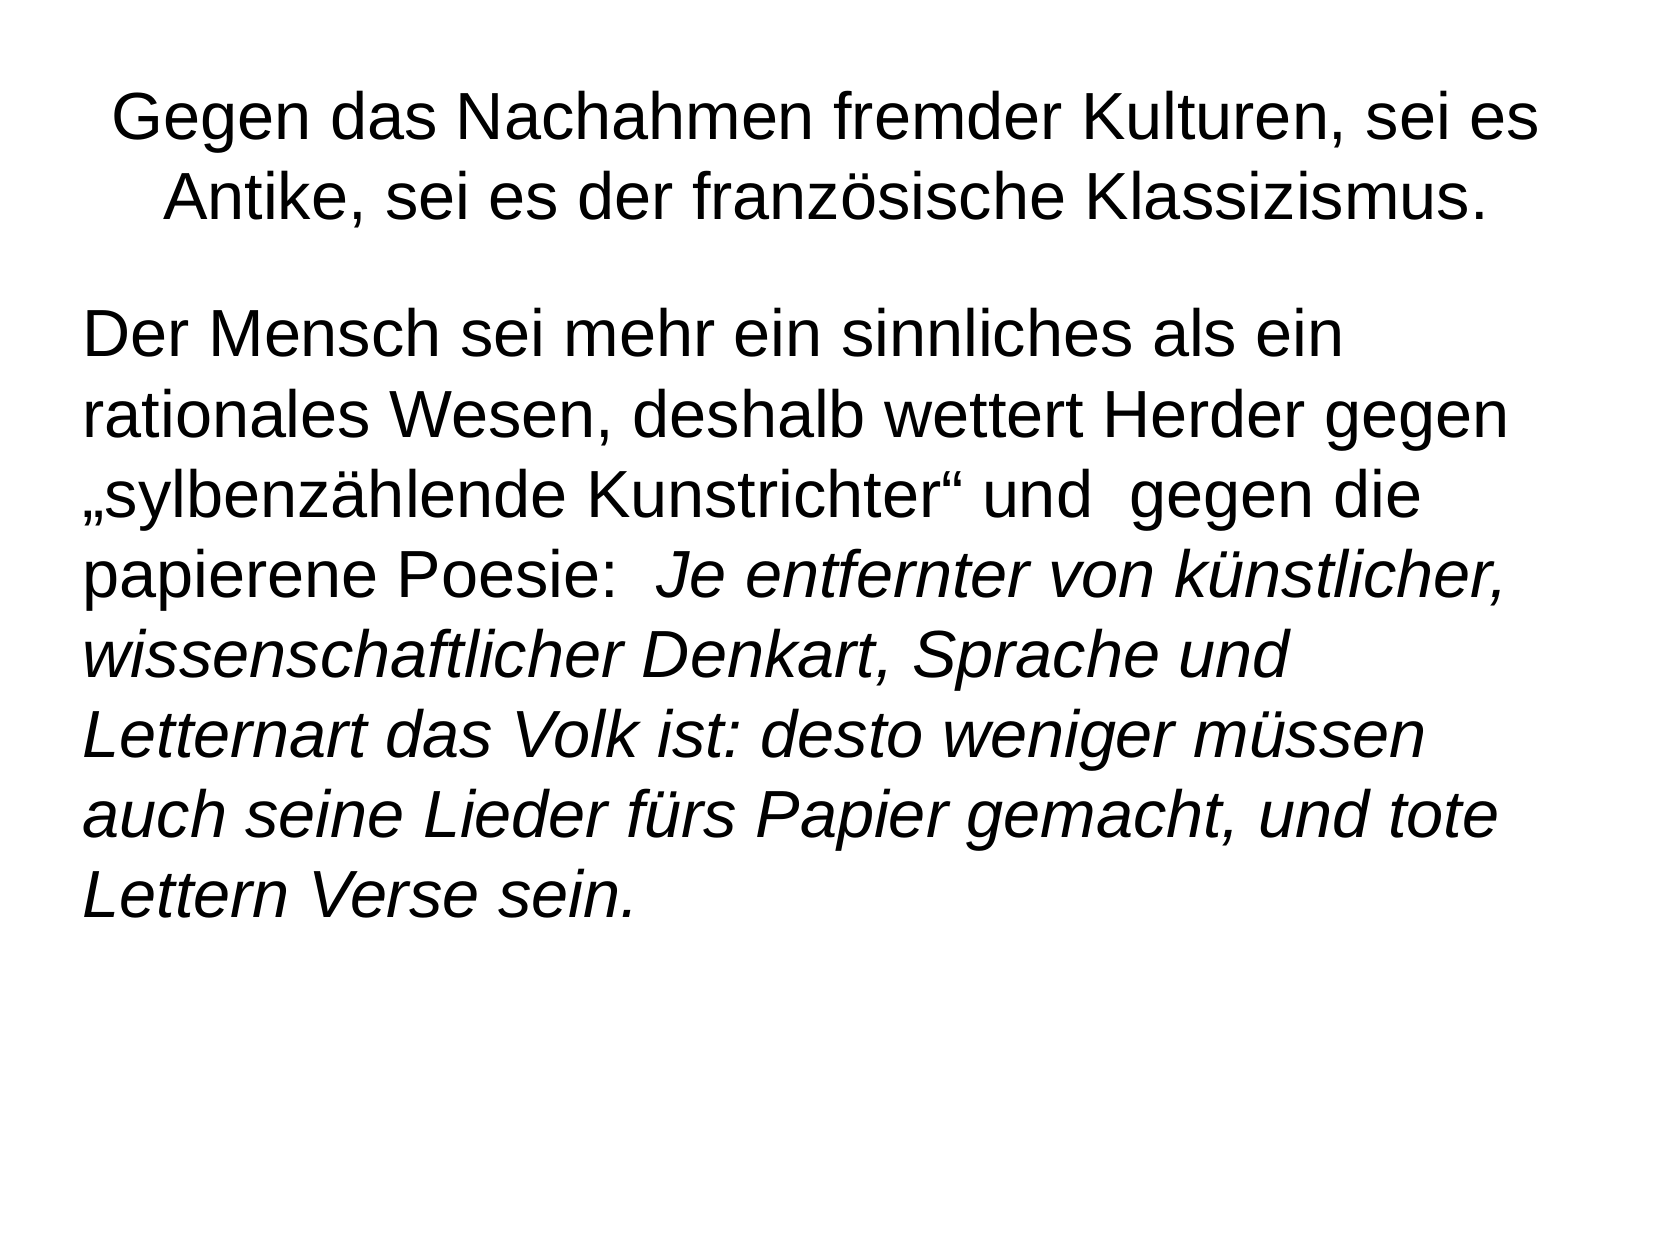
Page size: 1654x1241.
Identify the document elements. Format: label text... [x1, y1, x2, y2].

list Der Mensch sei mehr ein sinnliches als ein rationales Wesen, deshalb wettert Herder gegen „sylbenzählende Kunstrichter“ und gegen die papierene Poesie: Je entfernter von künstlicher, wissenschaftlicher Denkart, Sprache und Letternart das Volk ist: desto weniger müssen auch seine Lieder fürs Papier gemacht, und tote Lettern Verse sein. [82, 290, 1571, 1010]
title Gegen das Nachahmen fremder Kulturen, sei es Antike, sei es der französische Klassizismus. [82, 49, 1571, 257]
